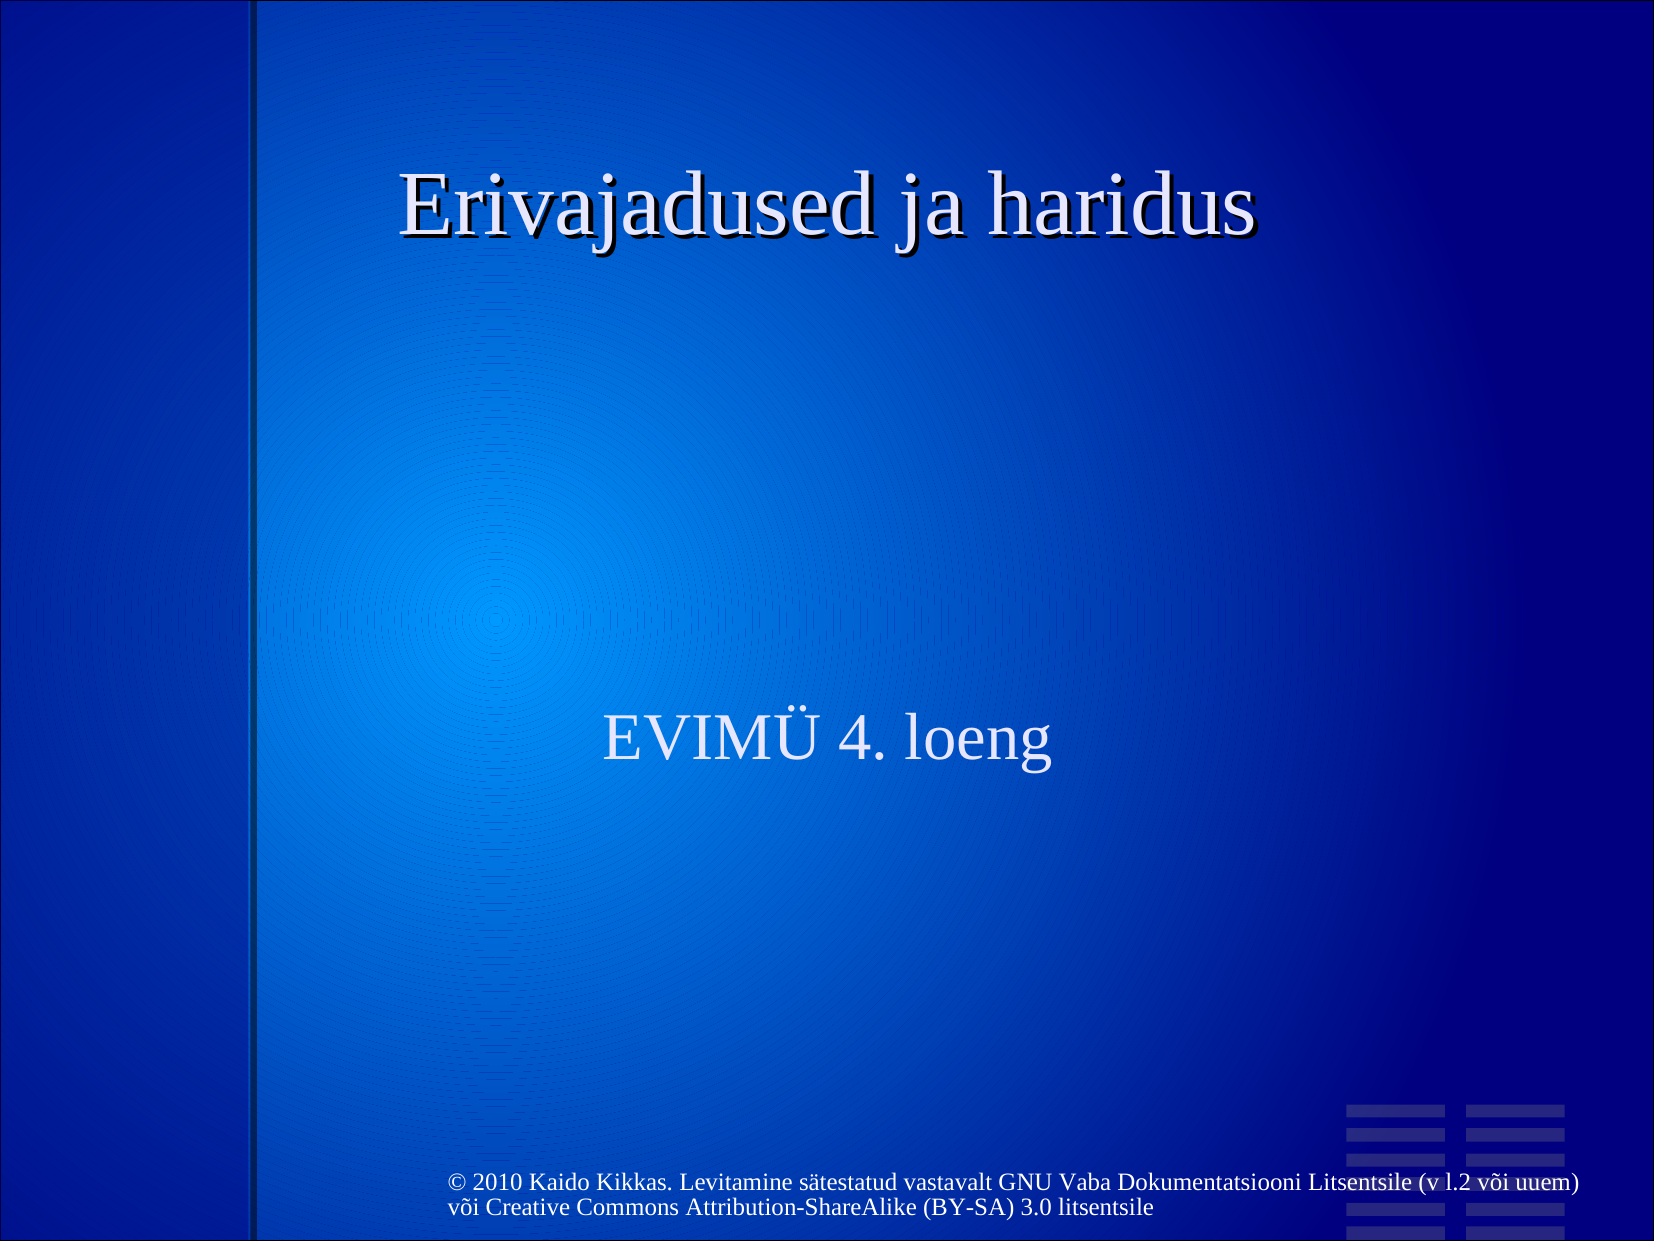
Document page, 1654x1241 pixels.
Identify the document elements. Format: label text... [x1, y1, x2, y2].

title Erivajadused ja haridus [122, 99, 1535, 307]
subtitle EVIMÜ 4. loeng [122, 346, 1535, 1128]
text_box © 2010 Kaido Kikkas. Levitamine sätestatud vastavalt GNU Vaba Dokumentatsiooni Litsentsile (v l.2 või uuem) või Creative Commons Attribution-ShareAlike (BY-SA) 3.0 litsentsile‏ [447, 1169, 1598, 1198]
